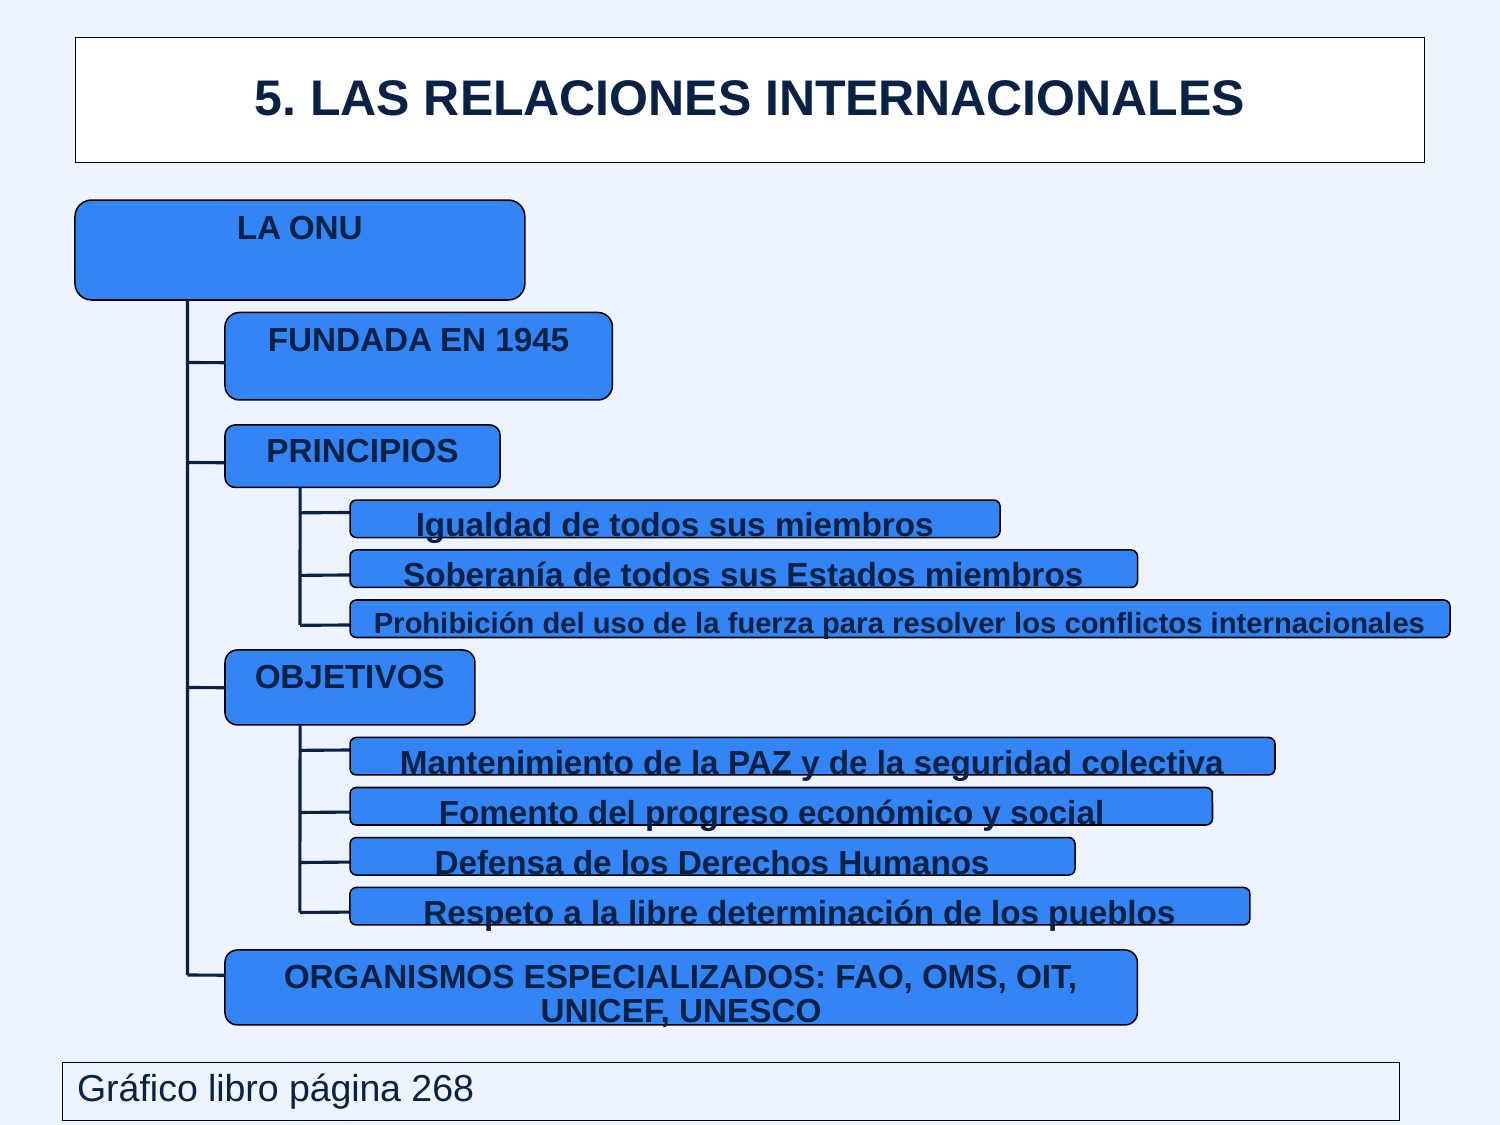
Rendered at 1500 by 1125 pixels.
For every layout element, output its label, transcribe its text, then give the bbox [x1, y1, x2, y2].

text_box Fomento del progreso económico y social [350, 787, 1213, 826]
text_box Defensa de los Derechos Humanos [350, 837, 1076, 876]
text_box Gráfico libro página 268 [62, 1062, 1400, 1121]
text_box OBJETIVOS [225, 649, 475, 725]
text_box Igualdad de todos sus miembros [350, 500, 1001, 538]
text_box ORGANISMOS ESPECIALIZADOS: FAO, OMS, OIT, UNICEF, UNESCO [224, 949, 1138, 1025]
text_box FUNDADA EN 1945 [224, 312, 613, 400]
text_box Respeto a la libre determinación de los pueblos [349, 887, 1250, 925]
text_box Prohibición del uso de la fuerza para resolver los conflictos internacionales [350, 600, 1451, 638]
text_box PRINCIPIOS [225, 424, 501, 488]
text_box LA ONU [74, 200, 525, 300]
title 5. LAS RELACIONES INTERNACIONALES [75, 37, 1425, 163]
text_box Mantenimiento de la PAZ y de la seguridad colectiva [350, 737, 1276, 775]
text_box Soberanía de todos sus Estados miembros [350, 549, 1138, 588]
